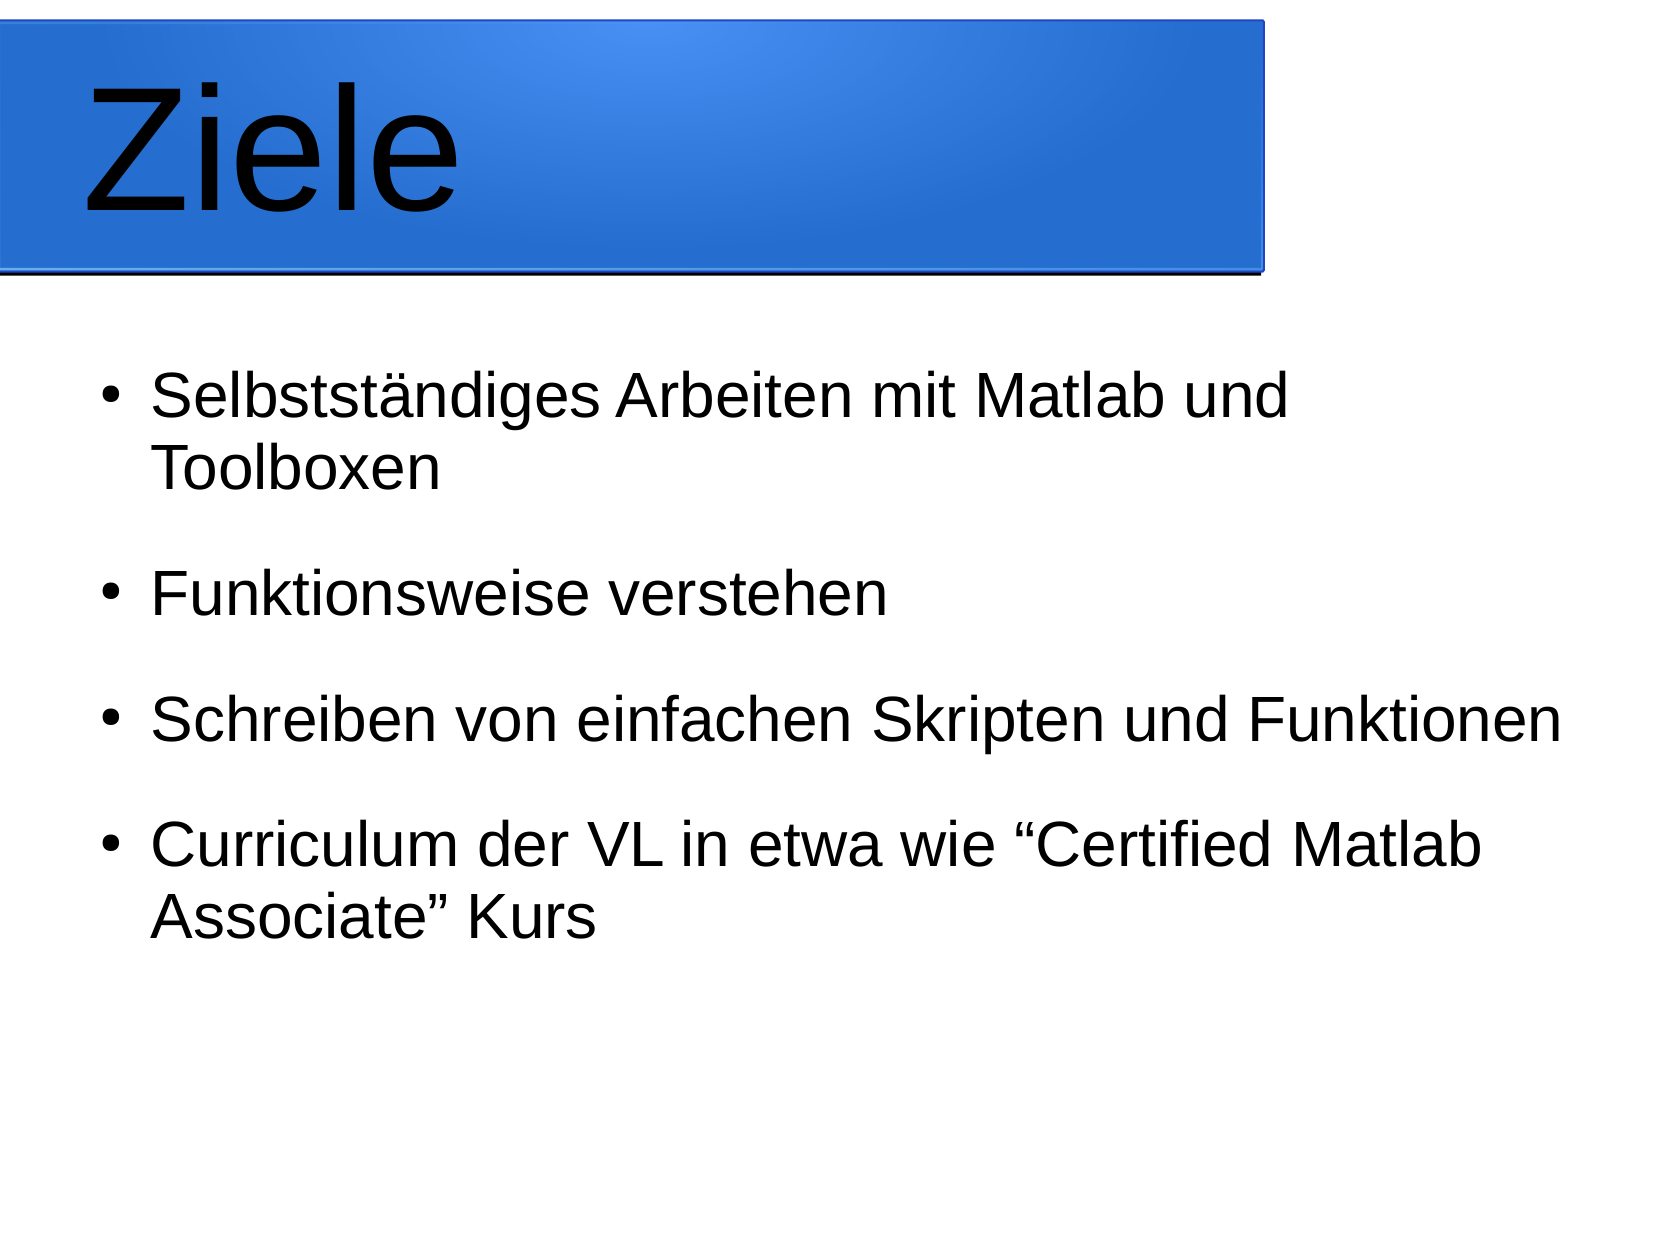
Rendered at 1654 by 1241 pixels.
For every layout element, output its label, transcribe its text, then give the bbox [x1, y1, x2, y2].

title Ziele [82, 47, 1235, 252]
list Selbstständiges Arbeiten mit Matlab und Toolboxen Funktionsweise verstehen Schreiben von einfachen Skripten und Funktionen Curriculum der VL in etwa wie “Certified Matlab Associate” Kurs [82, 360, 1571, 1019]
